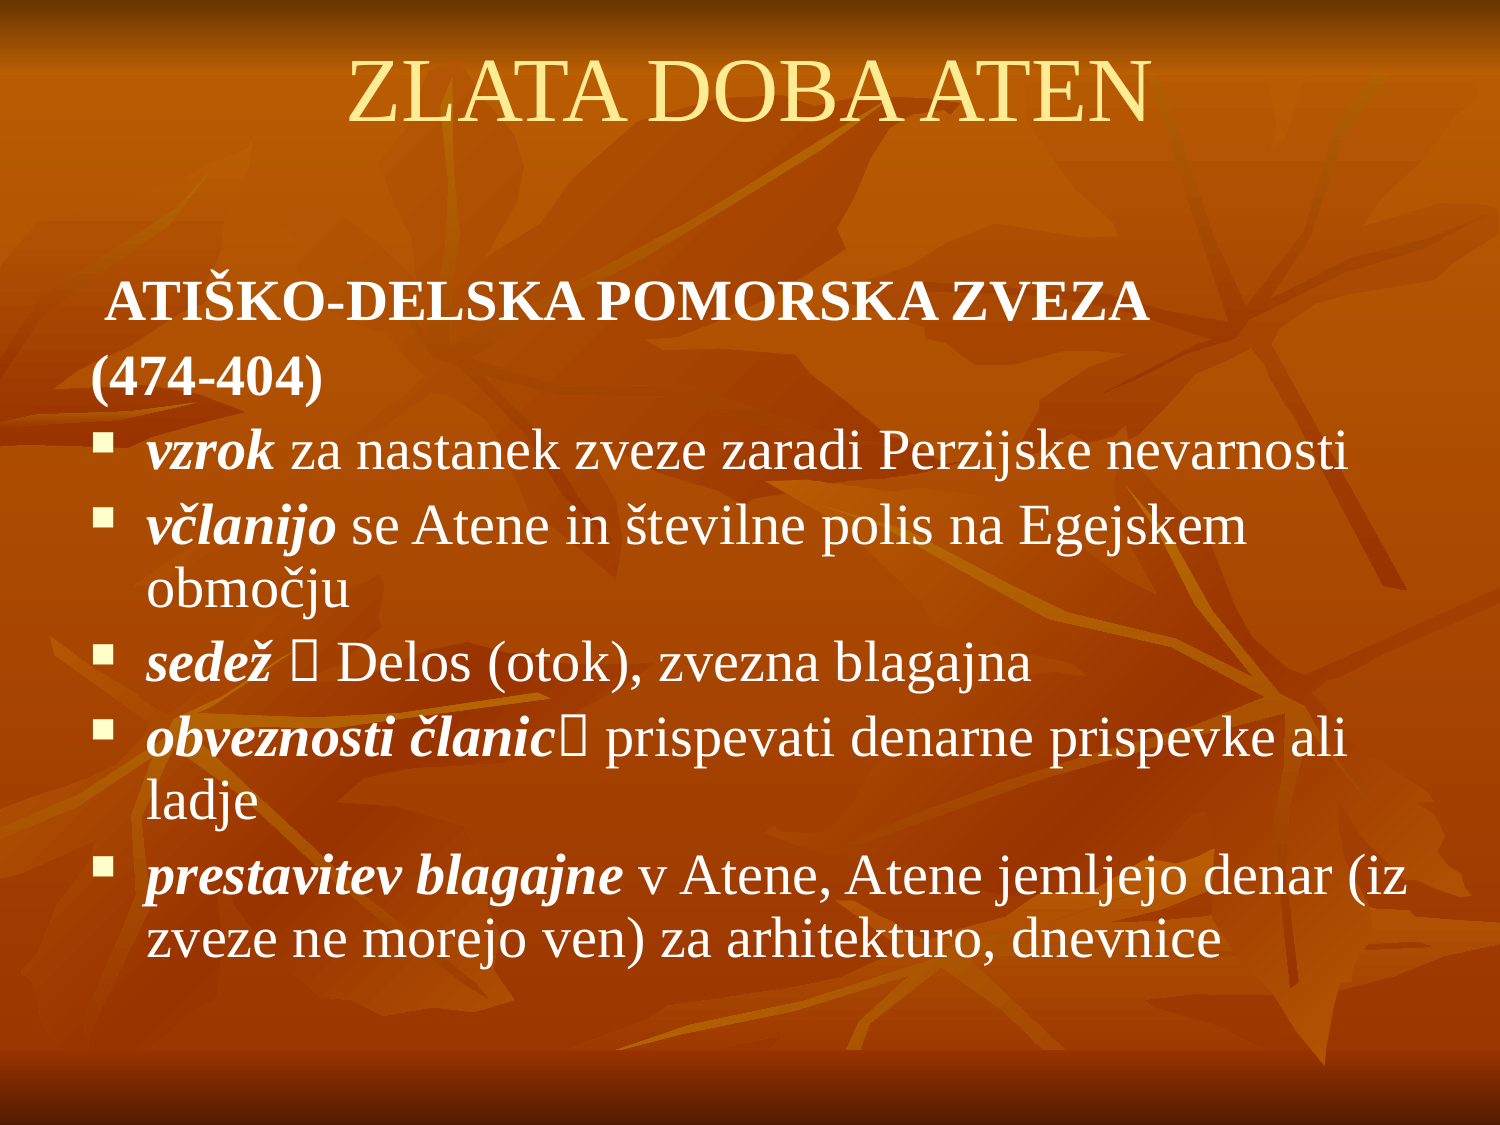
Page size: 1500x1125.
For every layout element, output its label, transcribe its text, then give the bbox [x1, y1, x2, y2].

title ZLATA DOBA ATEN [75, 45, 1425, 234]
list ATIŠKO-DELSKA POMORSKA ZVEZA (474-404) vzrok za nastanek zveze zaradi Perzijske nevarnosti včlanijo se Atene in številne polis na Egejskem območju sedež  Delos (otok), zvezna blagajna obveznosti članic prispevati denarne prispevke ali ladje prestavitev blagajne v Atene, Atene jemljejo denar (iz zveze ne morejo ven) za arhitekturo, dnevnice [75, 262, 1425, 1006]
